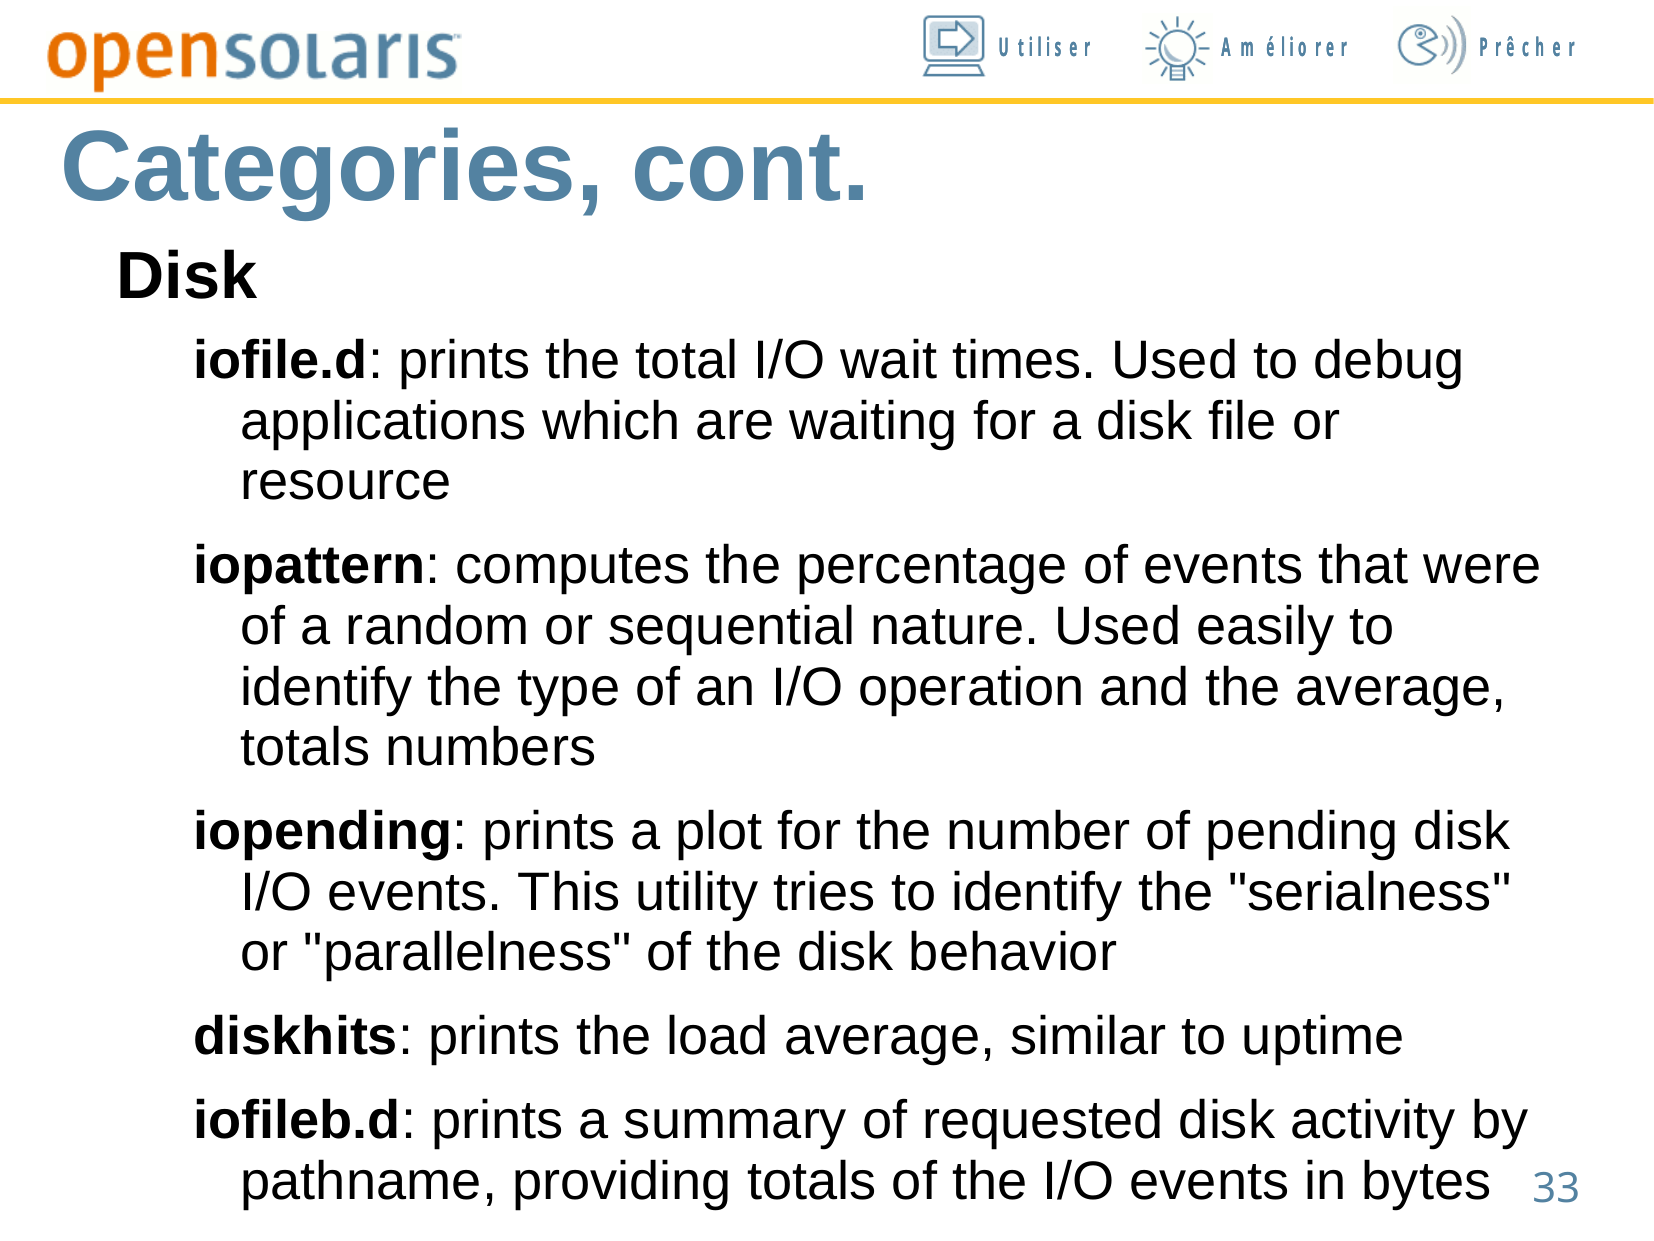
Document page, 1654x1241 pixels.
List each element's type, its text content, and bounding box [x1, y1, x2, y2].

title Categories, cont. [60, 109, 1534, 222]
list Disk iofile.d: prints the total I/O wait times. Used to debug applications which are waiting for a disk file or resource iopattern: computes the percentage of events that were of a random or sequential nature. Used easily to identify the type of an I/O operation and the average, totals numbers iopending: prints a plot for the number of pending disk I/O events. This utility tries to identify the "serialness" or "parallelness" of the disk behavior diskhits: prints the load average, similar to uptime iofileb.d: prints a summary of requested disk activity by pathname, providing totals of the I/O events in bytes [98, 237, 1556, 1241]
picture [46, 31, 462, 94]
